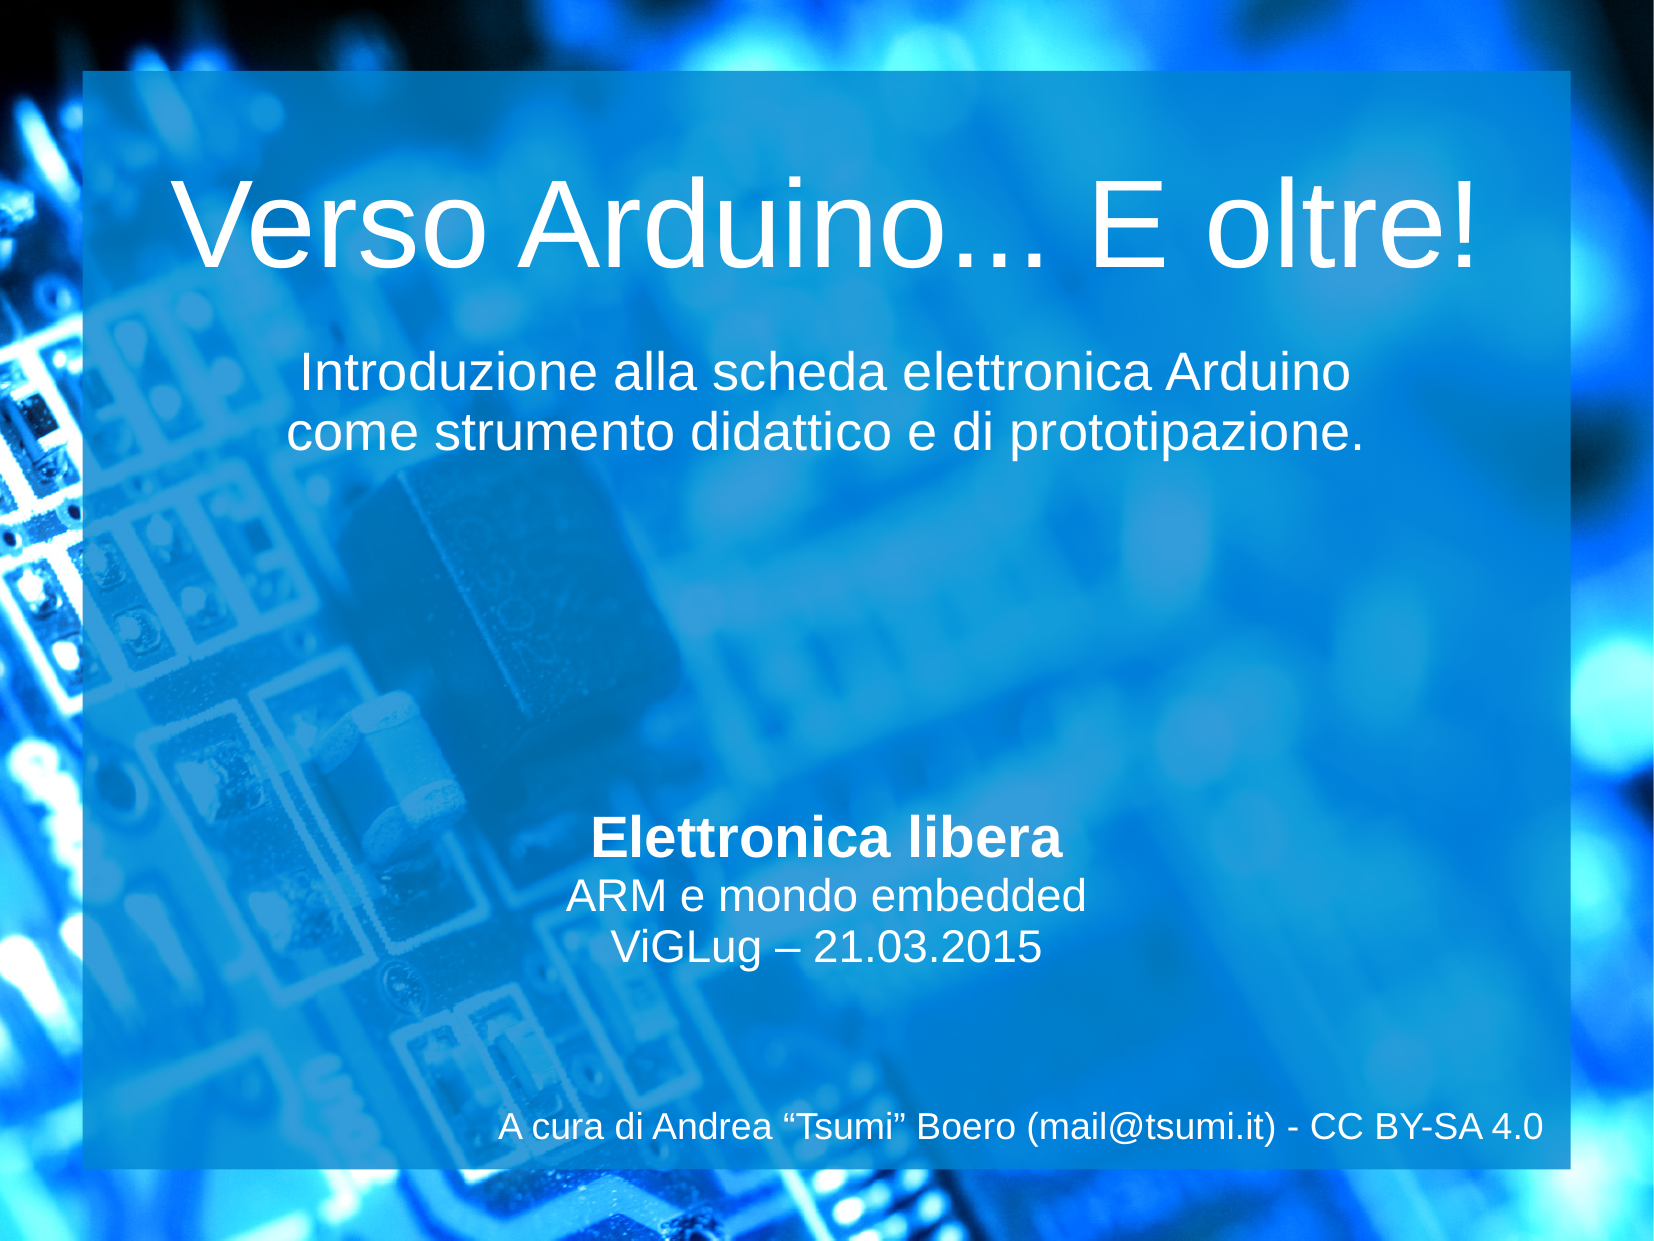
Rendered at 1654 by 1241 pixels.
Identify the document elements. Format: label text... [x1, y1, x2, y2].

text_box Verso Arduino... E oltre! [82, 70, 1571, 312]
text_box A cura di Andrea “Tsumi” Boero (mail@tsumi.it) - CC BY-SA 4.0 [141, 1098, 1560, 1156]
text_box Elettronica libera ARM e mondo embedded ViGLug – 21.03.2015 [82, 797, 1571, 980]
text_box Introduzione alla scheda elettronica Arduino come strumento didattico e di prototipazione. [82, 312, 1571, 491]
picture [0, 0, 1654, 1241]
text_box [82, 491, 1571, 797]
text_box [82, 980, 1571, 1170]
